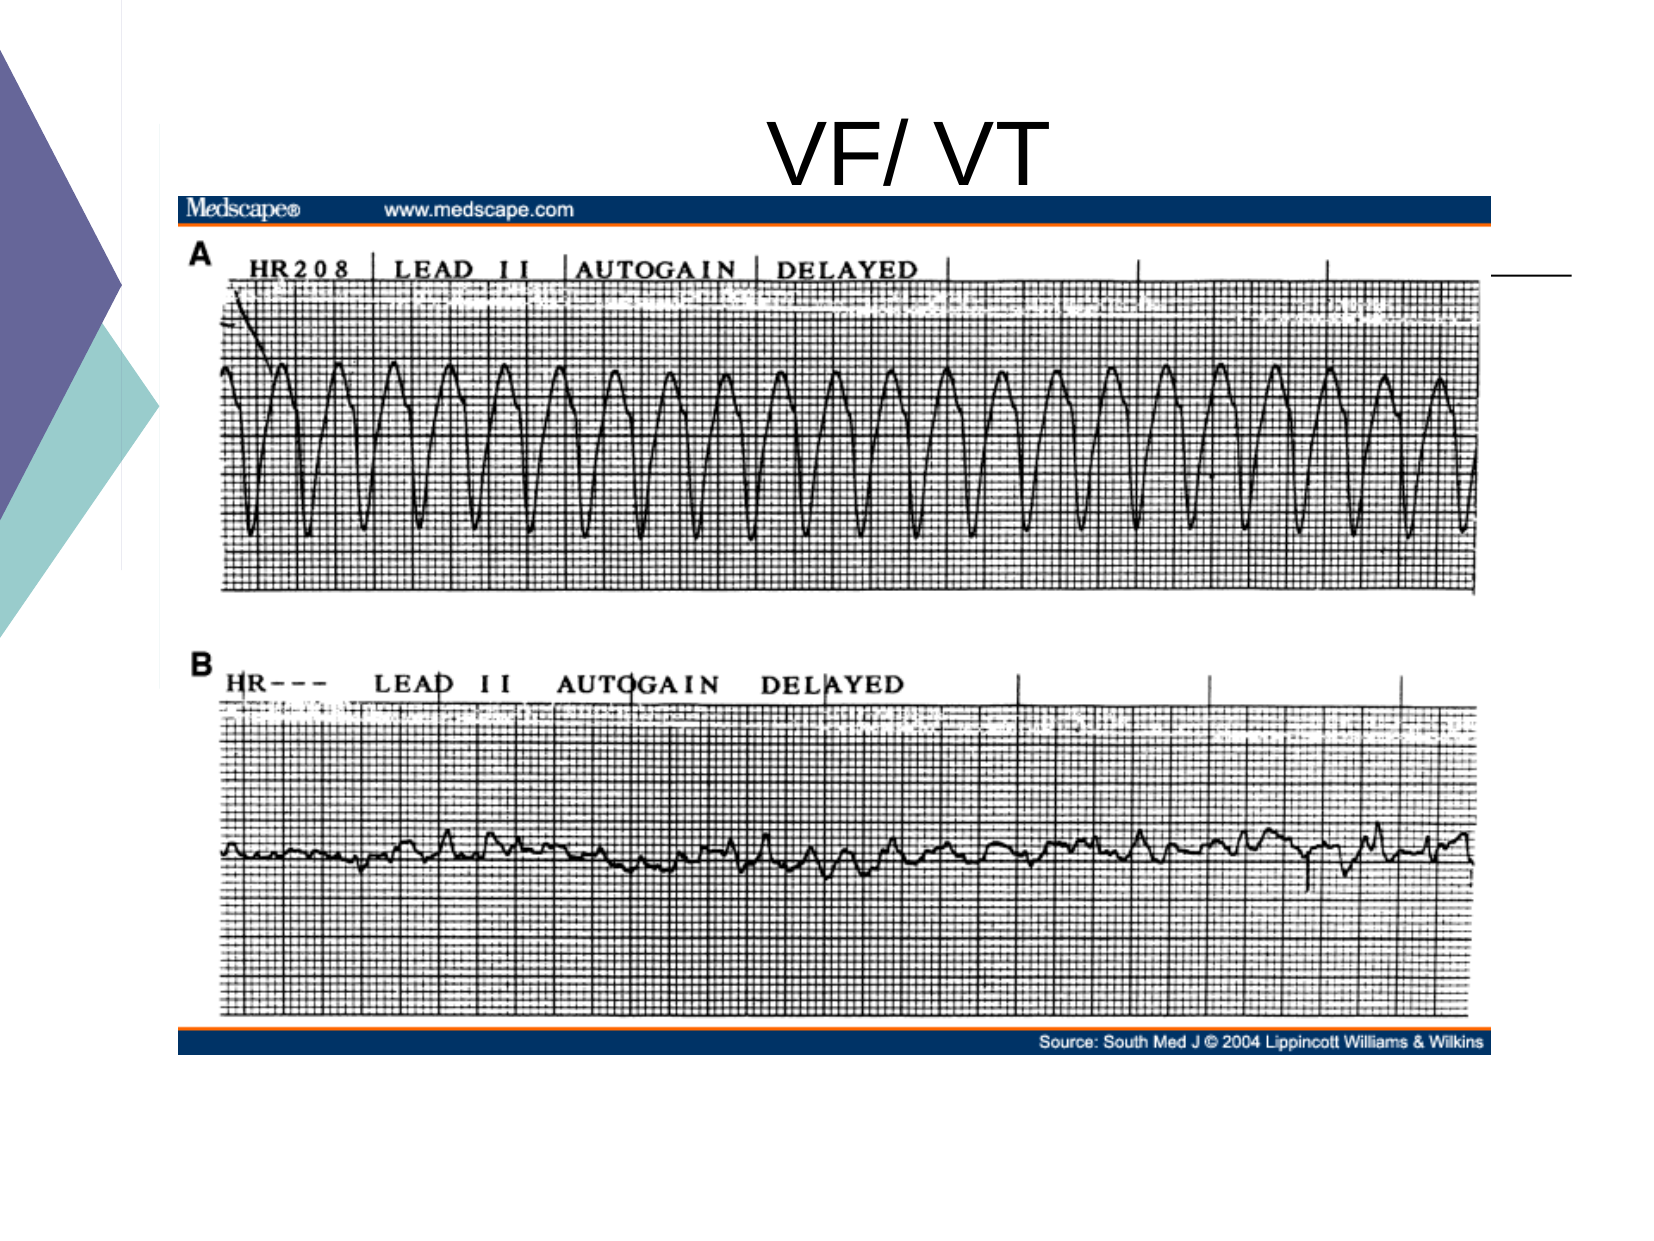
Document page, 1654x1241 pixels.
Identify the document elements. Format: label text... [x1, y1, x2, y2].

picture [178, 196, 1491, 1055]
title VF/ VT [247, 45, 1570, 261]
